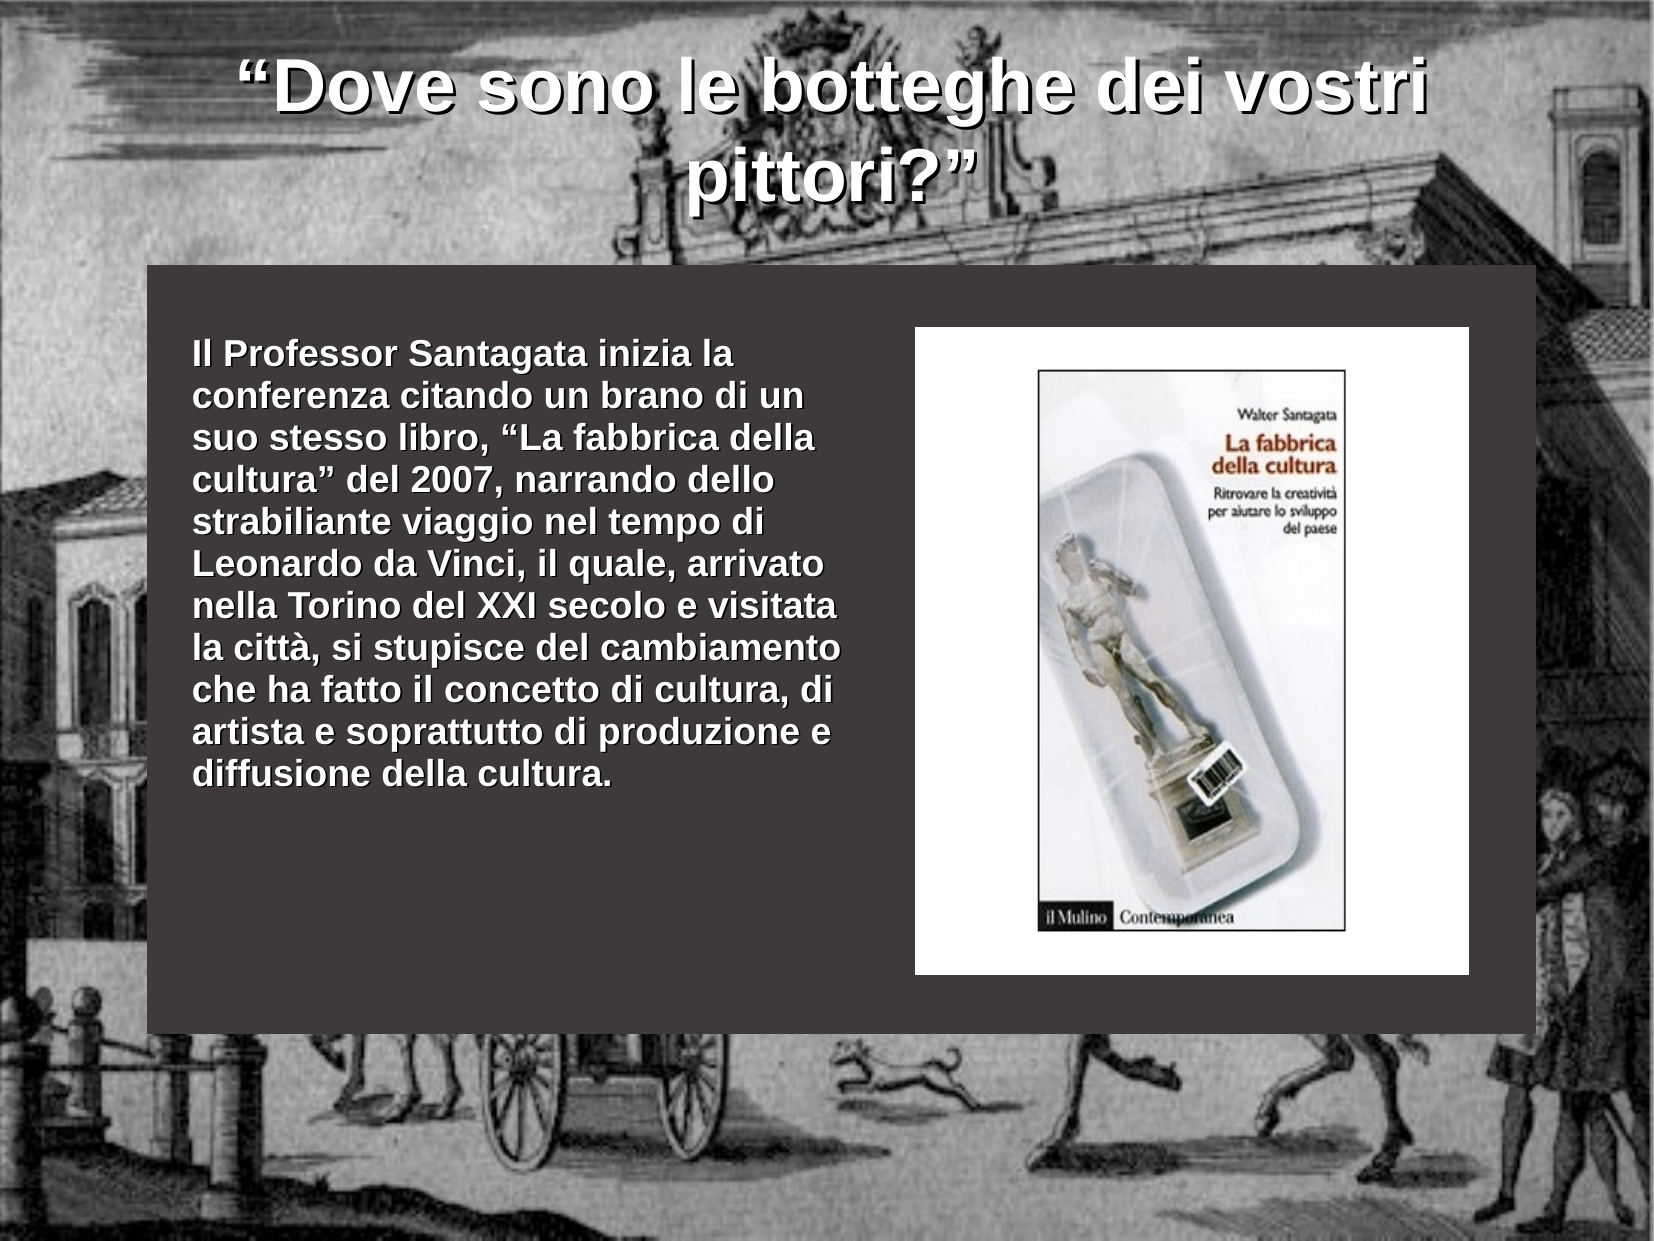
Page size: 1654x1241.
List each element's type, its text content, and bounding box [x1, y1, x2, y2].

text_box Il Professor Santagata inizia la conferenza citando un brano di un suo stesso libro, “La fabbrica della cultura” del 2007, narrando dello strabiliante viaggio nel tempo di Leonardo da Vinci, il quale, arrivato nella Torino del XXI secolo e visitata la città, si stupisce del cambiamento che ha fatto il concetto di cultura, di artista e soprattutto di produzione e diffusione della cultura. [177, 324, 886, 816]
picture [147, 265, 1536, 1034]
title “Dove sono le botteghe dei vostri pittori?” [88, 0, 1577, 294]
